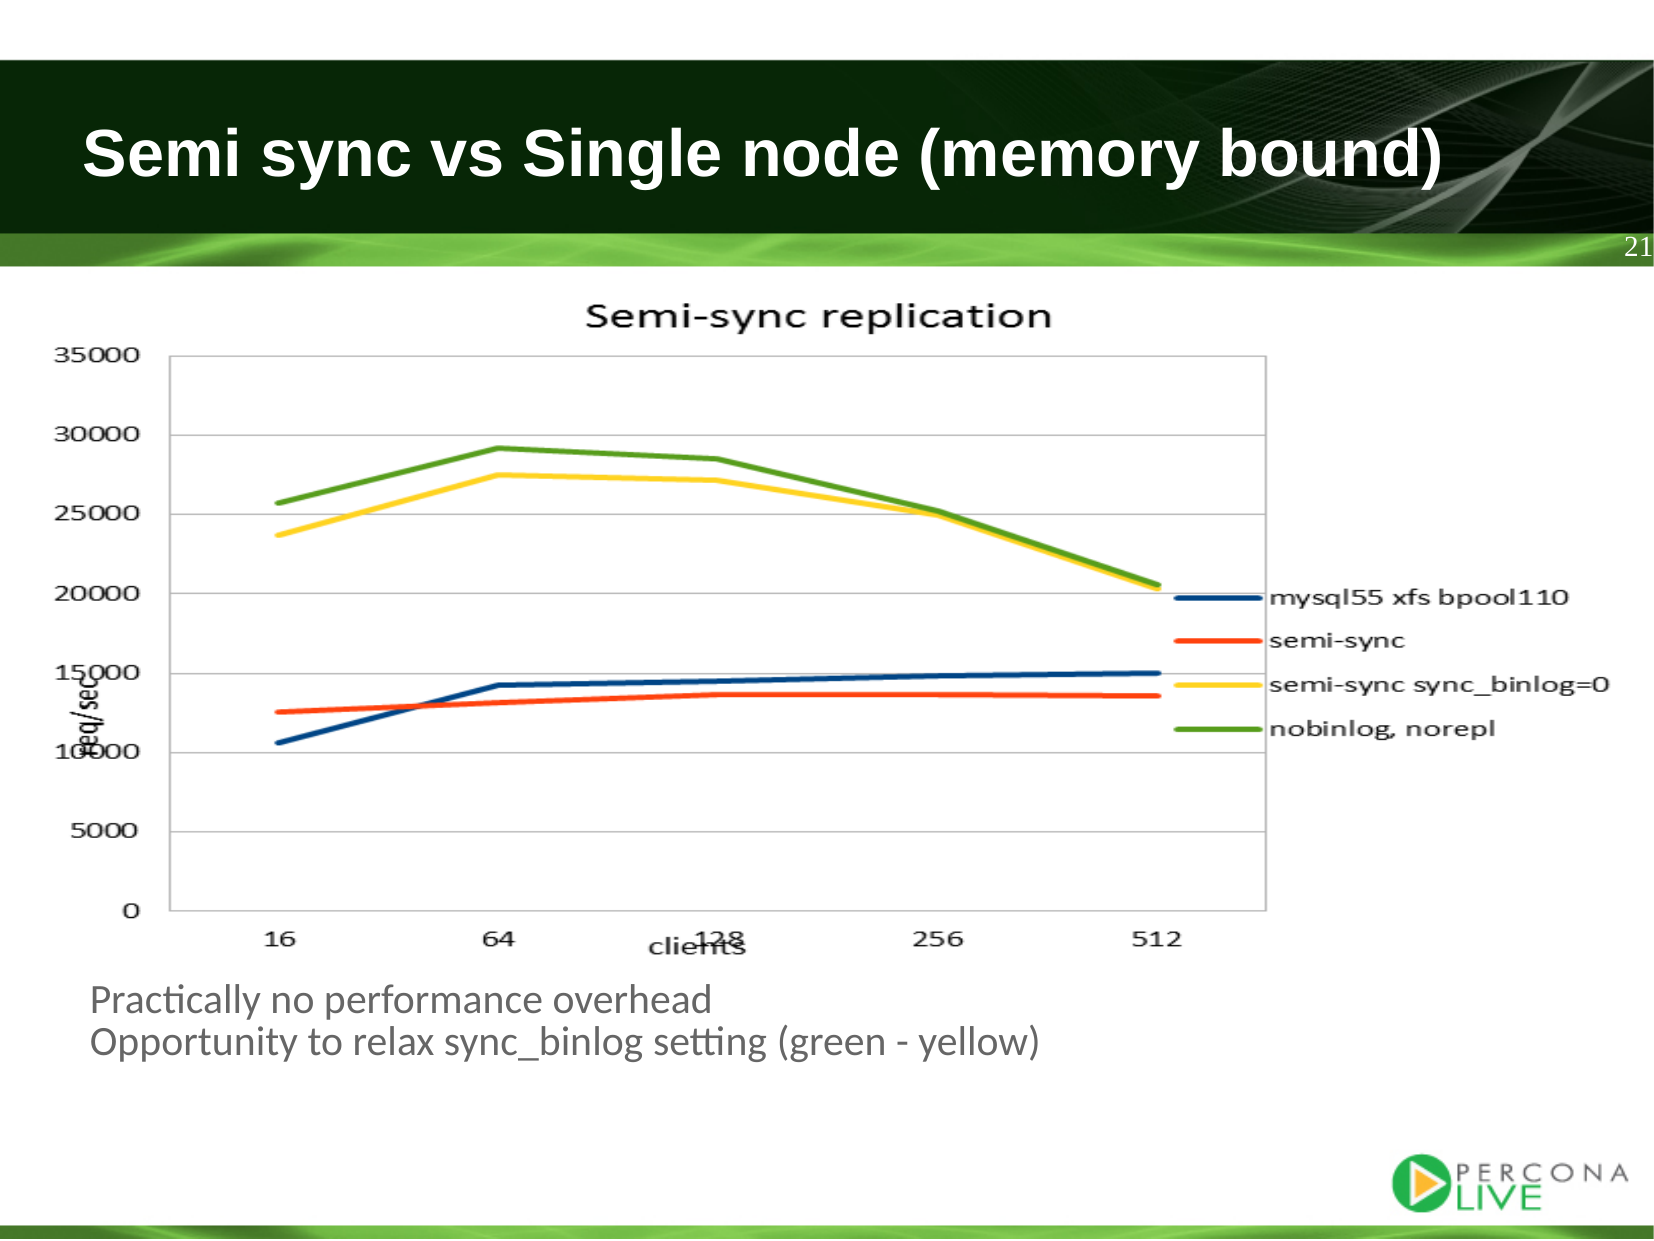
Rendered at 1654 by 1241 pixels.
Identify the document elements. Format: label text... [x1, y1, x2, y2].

text_box Practically no performance overhead Opportunity to relax sync_binlog setting (green - yellow) [75, 984, 1576, 1126]
title Semi sync vs Single node (memory bound) [82, 49, 1571, 257]
picture [0, 1, 1654, 1239]
